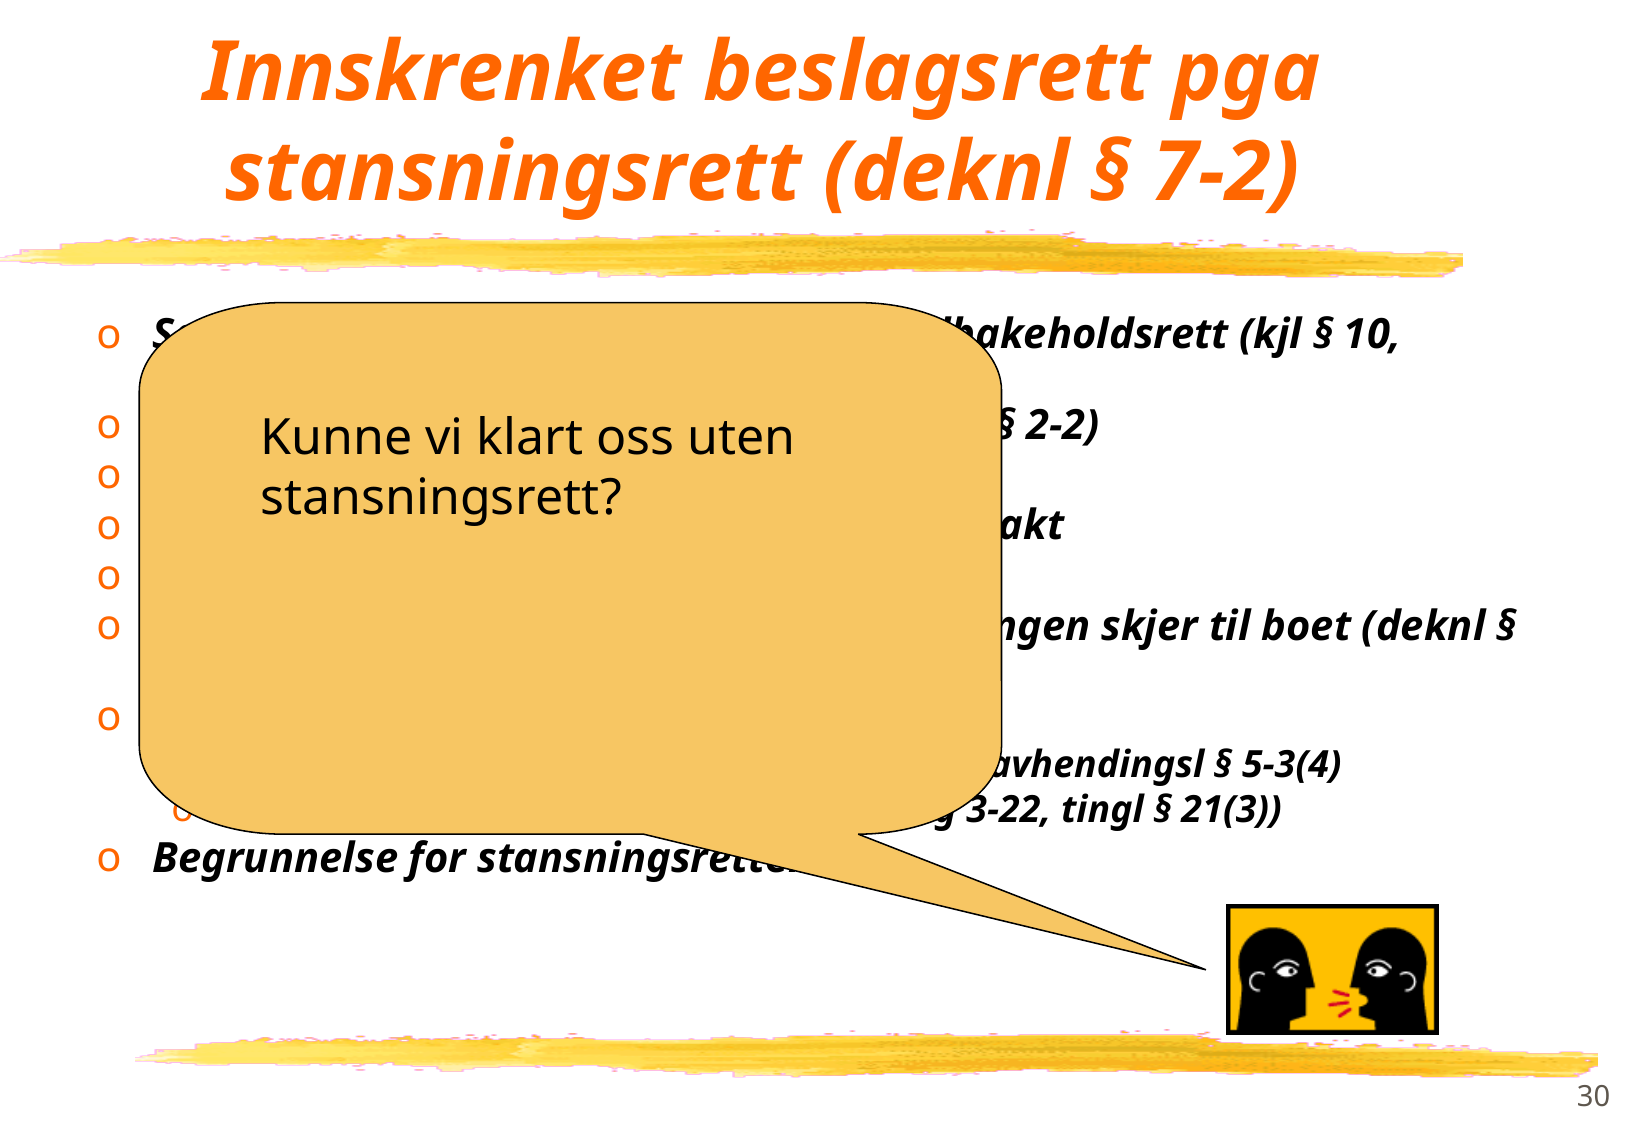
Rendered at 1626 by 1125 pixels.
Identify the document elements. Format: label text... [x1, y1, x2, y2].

text_box [139, 302, 1206, 970]
text_box Kunne vi klart oss uten stansningsrett? [245, 397, 888, 533]
picture [0, 224, 1463, 288]
text_box <number> [1516, 1050, 1626, 1125]
picture [135, 904, 1598, 1088]
title Innskrenket beslagsrett pga stansningsrett (deknl § 7-2) [72, 9, 1454, 225]
list Sammenhengen med konraktsrettslig tilbakeholdsrett (kjl § 10, avhendingsl § 5-5) Sammenhengen med beslagsretten (deknl § 2-2) Virkning som separatistrett Kan gjøre gjeldende uten spesiell rettsvernakt Må gjennomføres Stansning er ikke nødvendig om overleveringen skjer til boet (deknl § 7-9) Alternativer til stansning Levering med hevingsforbehold (kjl § 54(4), avhendingsl § 5-3(4) Levering mot salgspant (pantel §§ 3-17 og 3-22, tingl § 21(3)) Begrunnelse for stansningsretten [81, 309, 1535, 1001]
